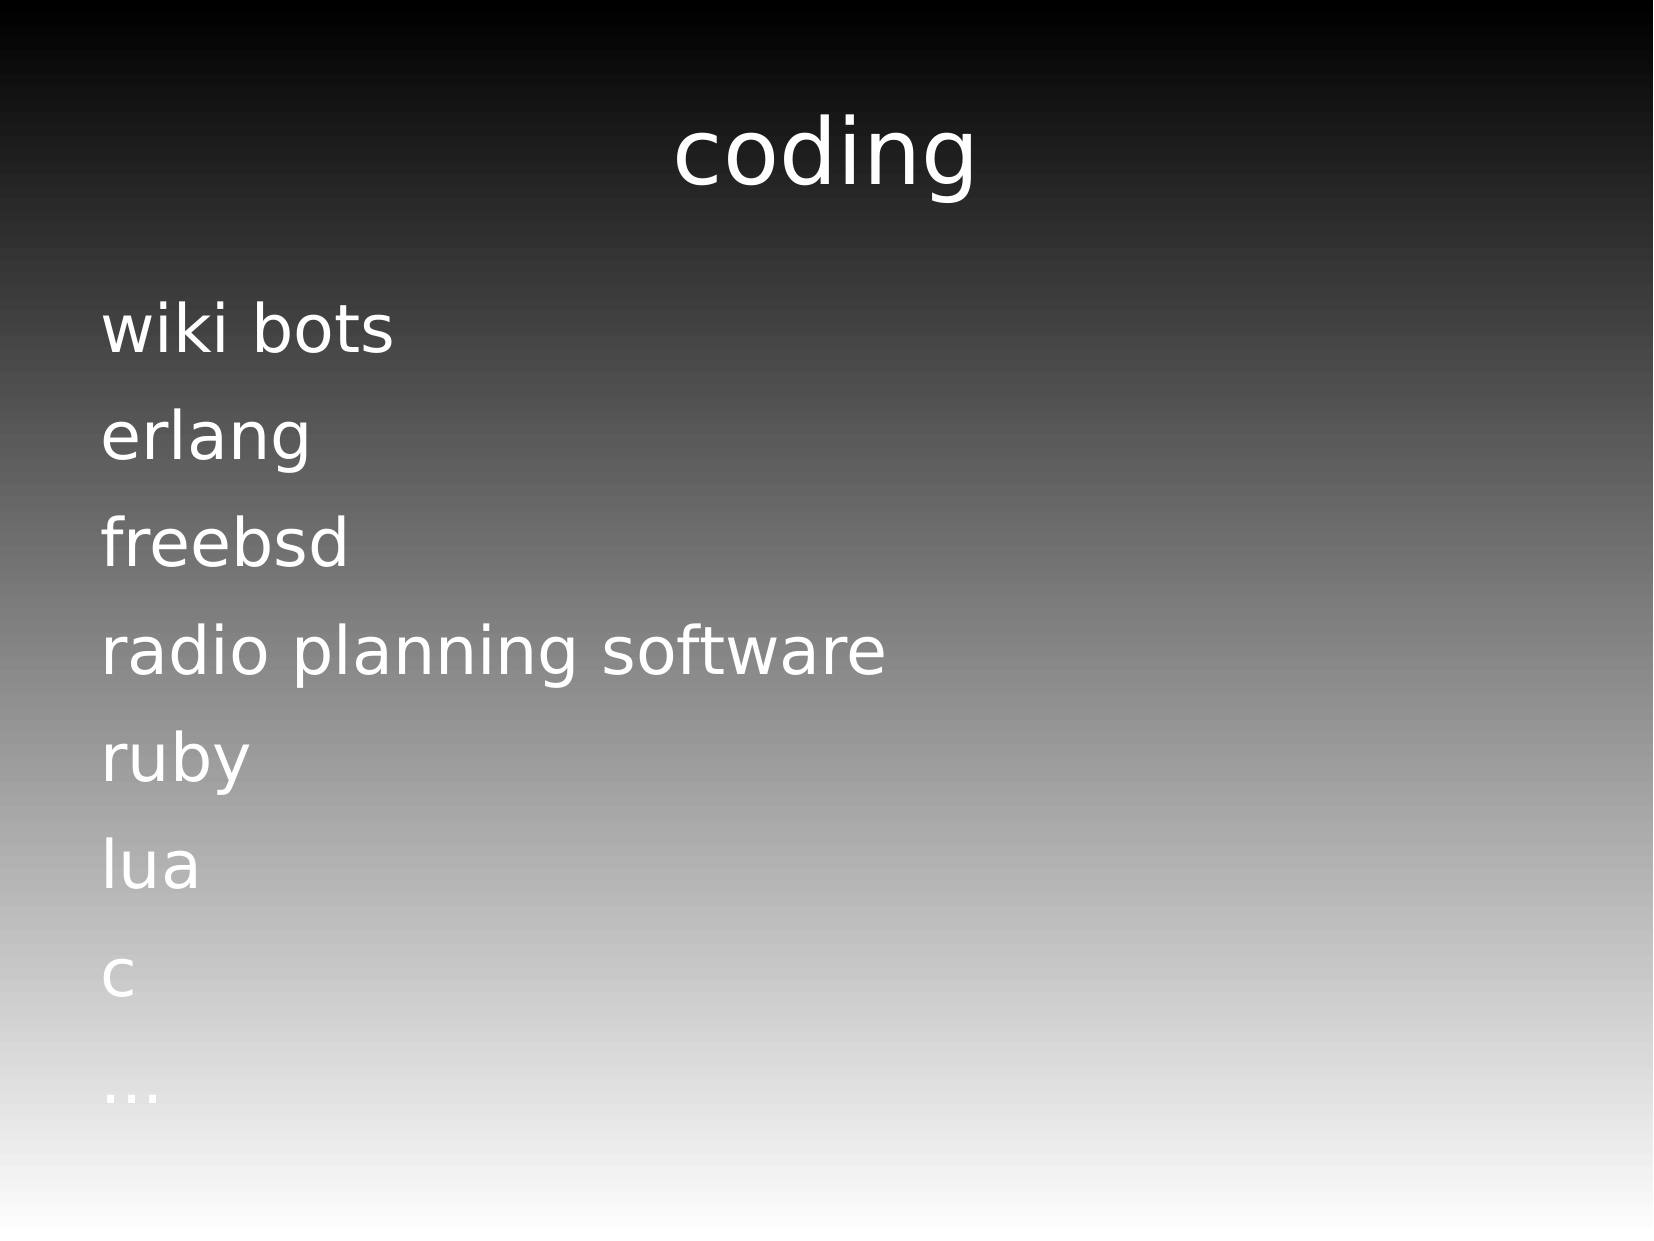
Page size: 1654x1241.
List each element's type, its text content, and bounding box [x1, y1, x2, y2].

list wiki bots erlang freebsd radio planning software ruby lua c ... [82, 290, 1571, 1120]
title coding [82, 56, 1571, 250]
